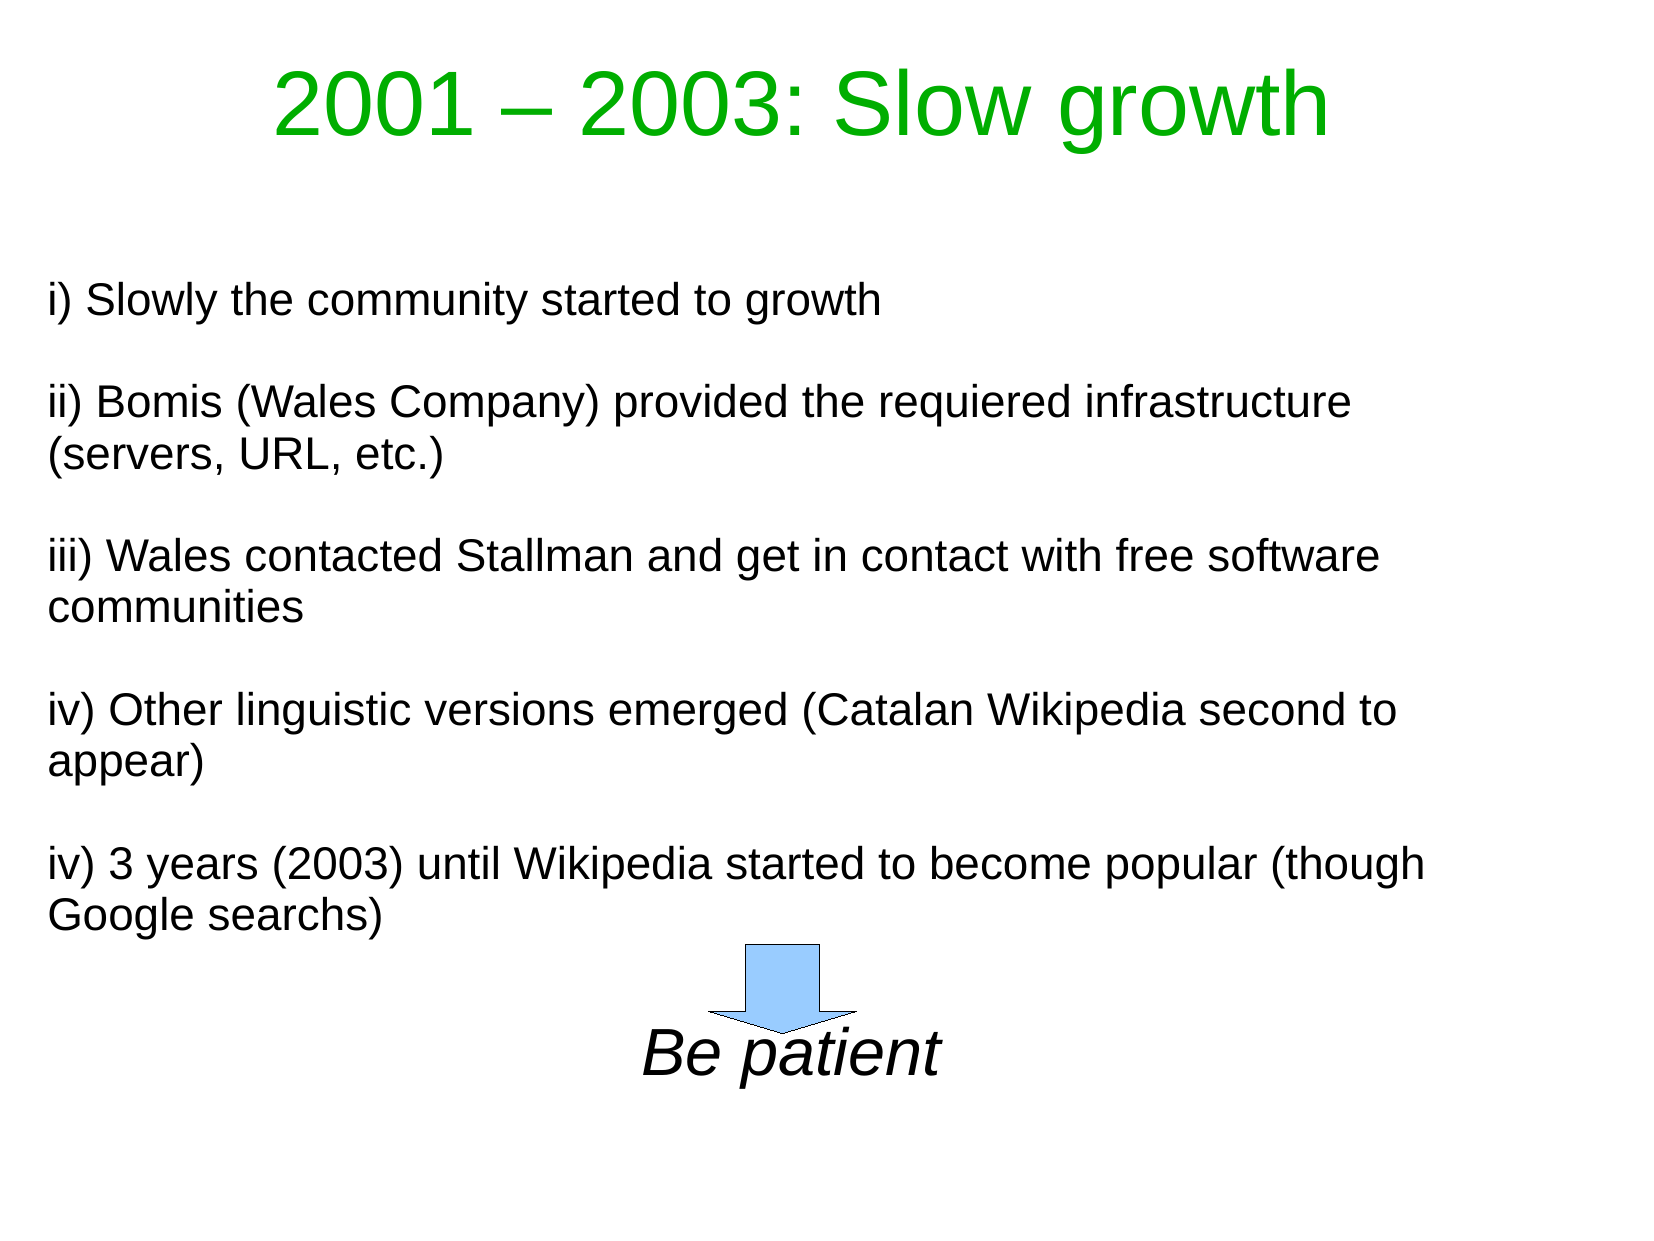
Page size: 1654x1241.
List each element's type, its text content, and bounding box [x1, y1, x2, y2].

title 2001 – 2003: Slow growth [59, 29, 1548, 178]
subtitle i) Slowly the community started to growth ii) Bomis (Wales Company) provided the requiered infrastructure (servers, URL, etc.) iii) Wales contacted Stallman and get in contact with free software communities iv) Other linguistic versions emerged (Catalan Wikipedia second to appear) iv) 3 years (2003) until Wikipedia started to become popular (though Google searchs) Be patient [47, 222, 1536, 1216]
text_box [708, 944, 857, 1034]
